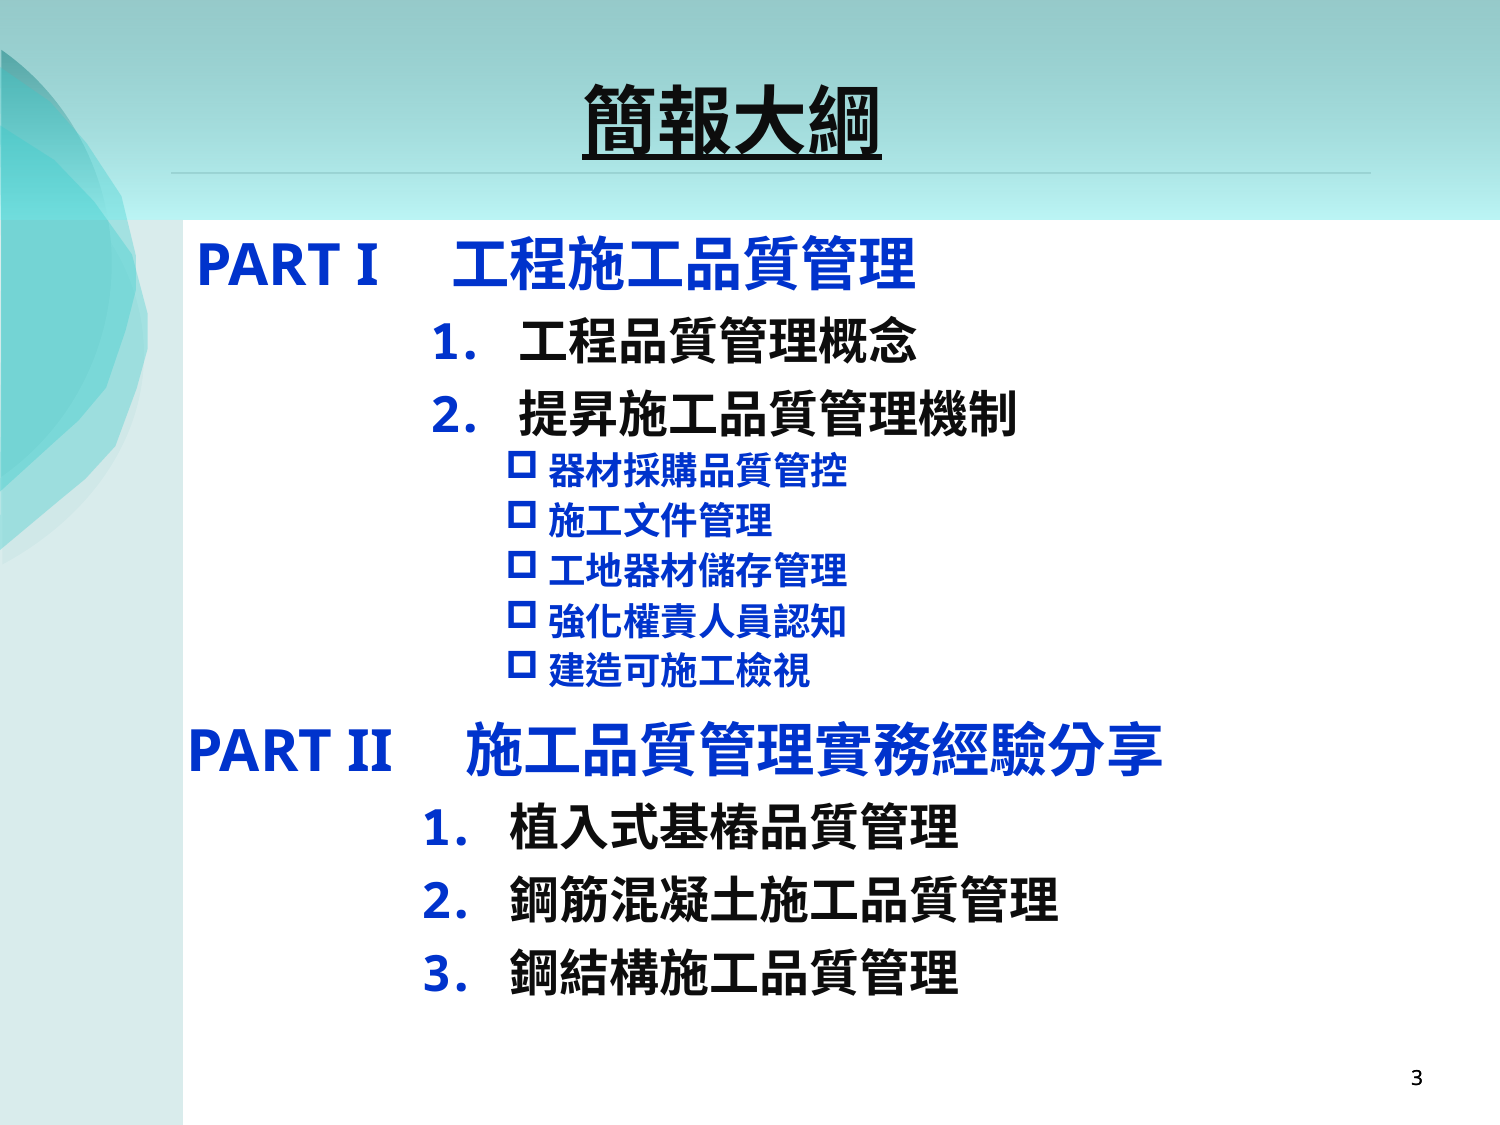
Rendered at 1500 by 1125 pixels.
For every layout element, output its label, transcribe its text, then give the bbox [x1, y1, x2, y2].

text_box PART I 工程施工品質管理 工程品質管理概念 提昇施工品質管理機制 器材採購品質管控 施工文件管理 工地器材儲存管理 強化權責人員認知 建造可施工檢視 [180, 219, 1495, 693]
text_box 簡報大綱 [549, 66, 916, 172]
text_box PART II 施工品質管理實務經驗分享 植入式基樁品質管理 鋼筋混凝土施工品質管理 鋼結構施工品質管理 [171, 706, 1486, 1035]
text_box [0, 0, 1500, 1125]
